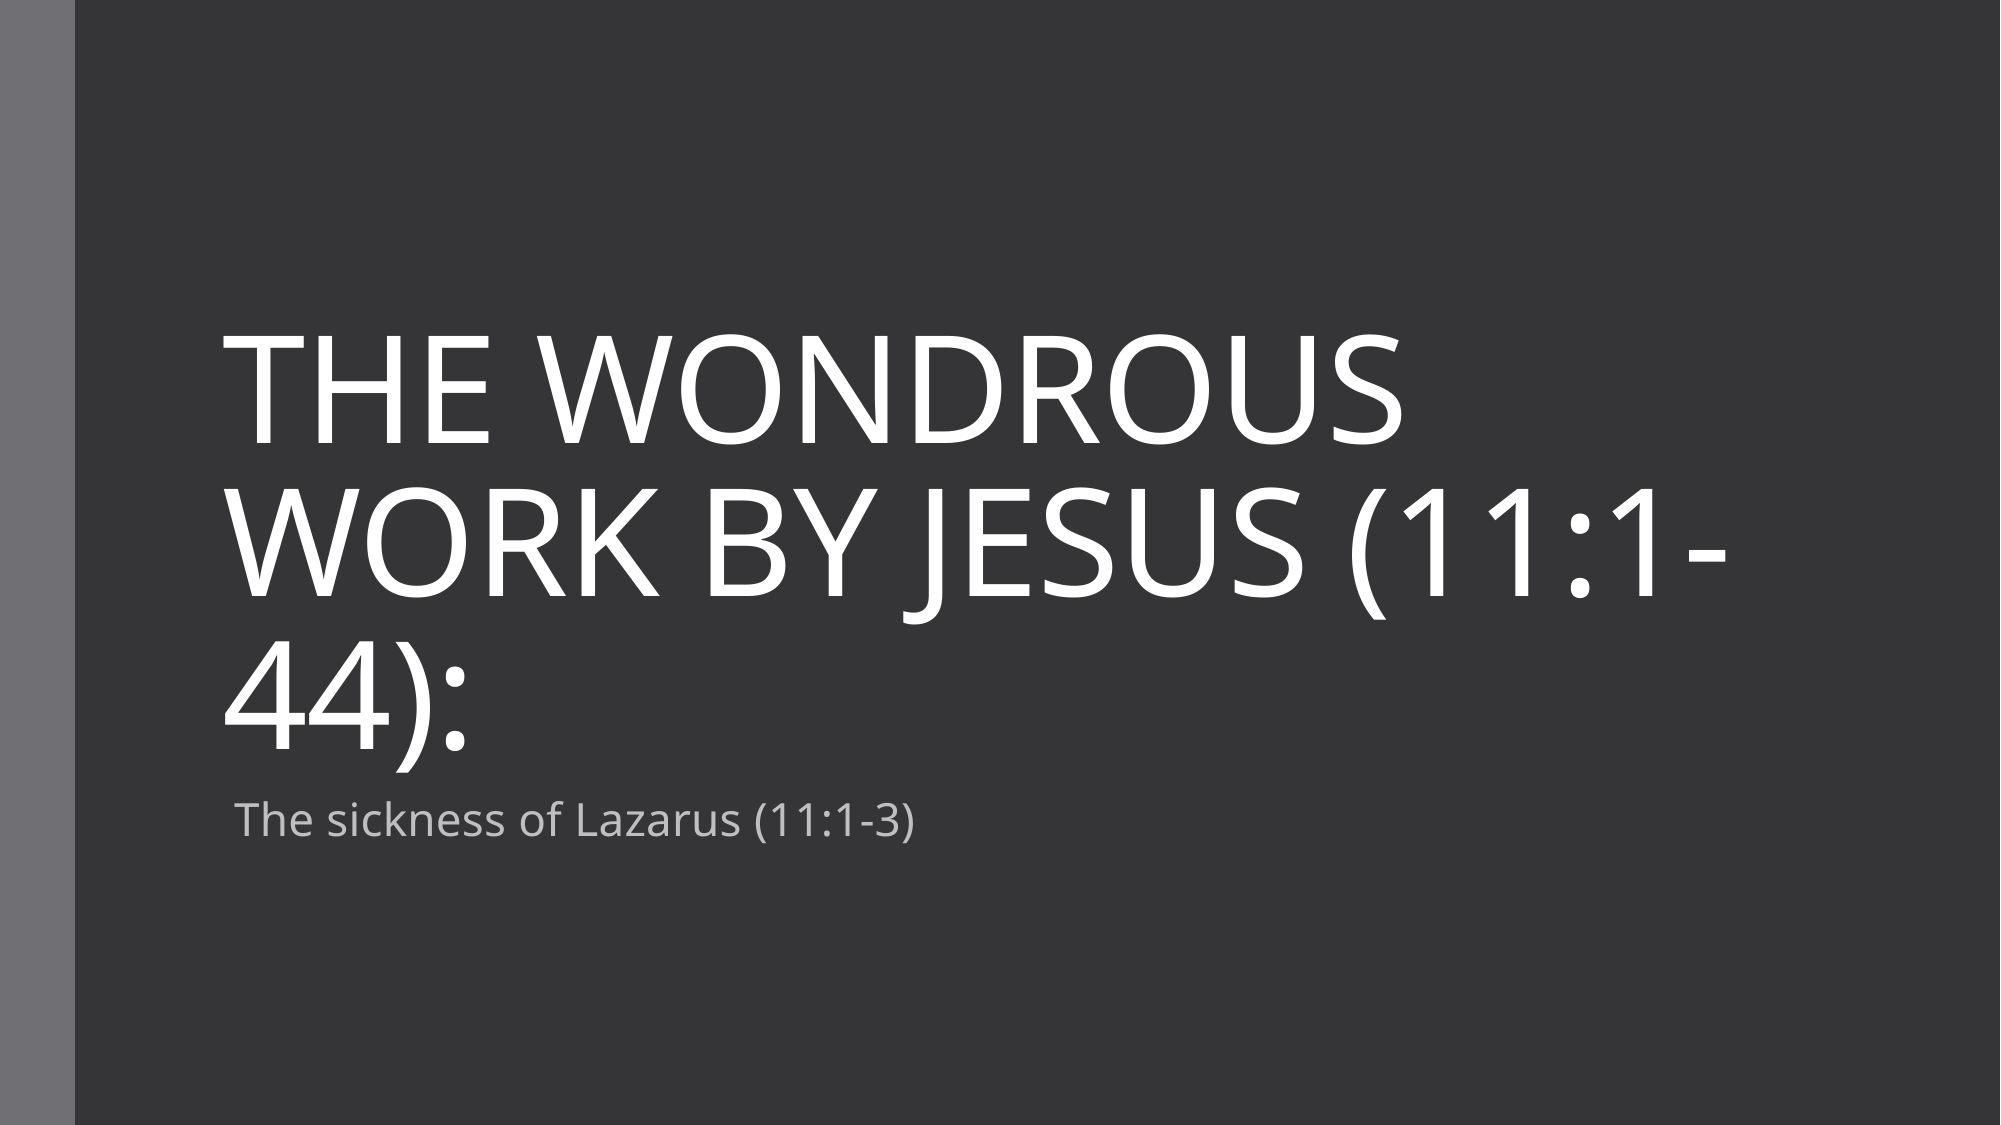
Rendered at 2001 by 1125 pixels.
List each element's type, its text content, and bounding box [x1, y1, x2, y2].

subtitle The sickness of Lazarus (11:1-3) [206, 787, 1752, 1066]
title THE WONDROUS WORK BY JESUS (11:1-44): [206, 124, 1752, 787]
